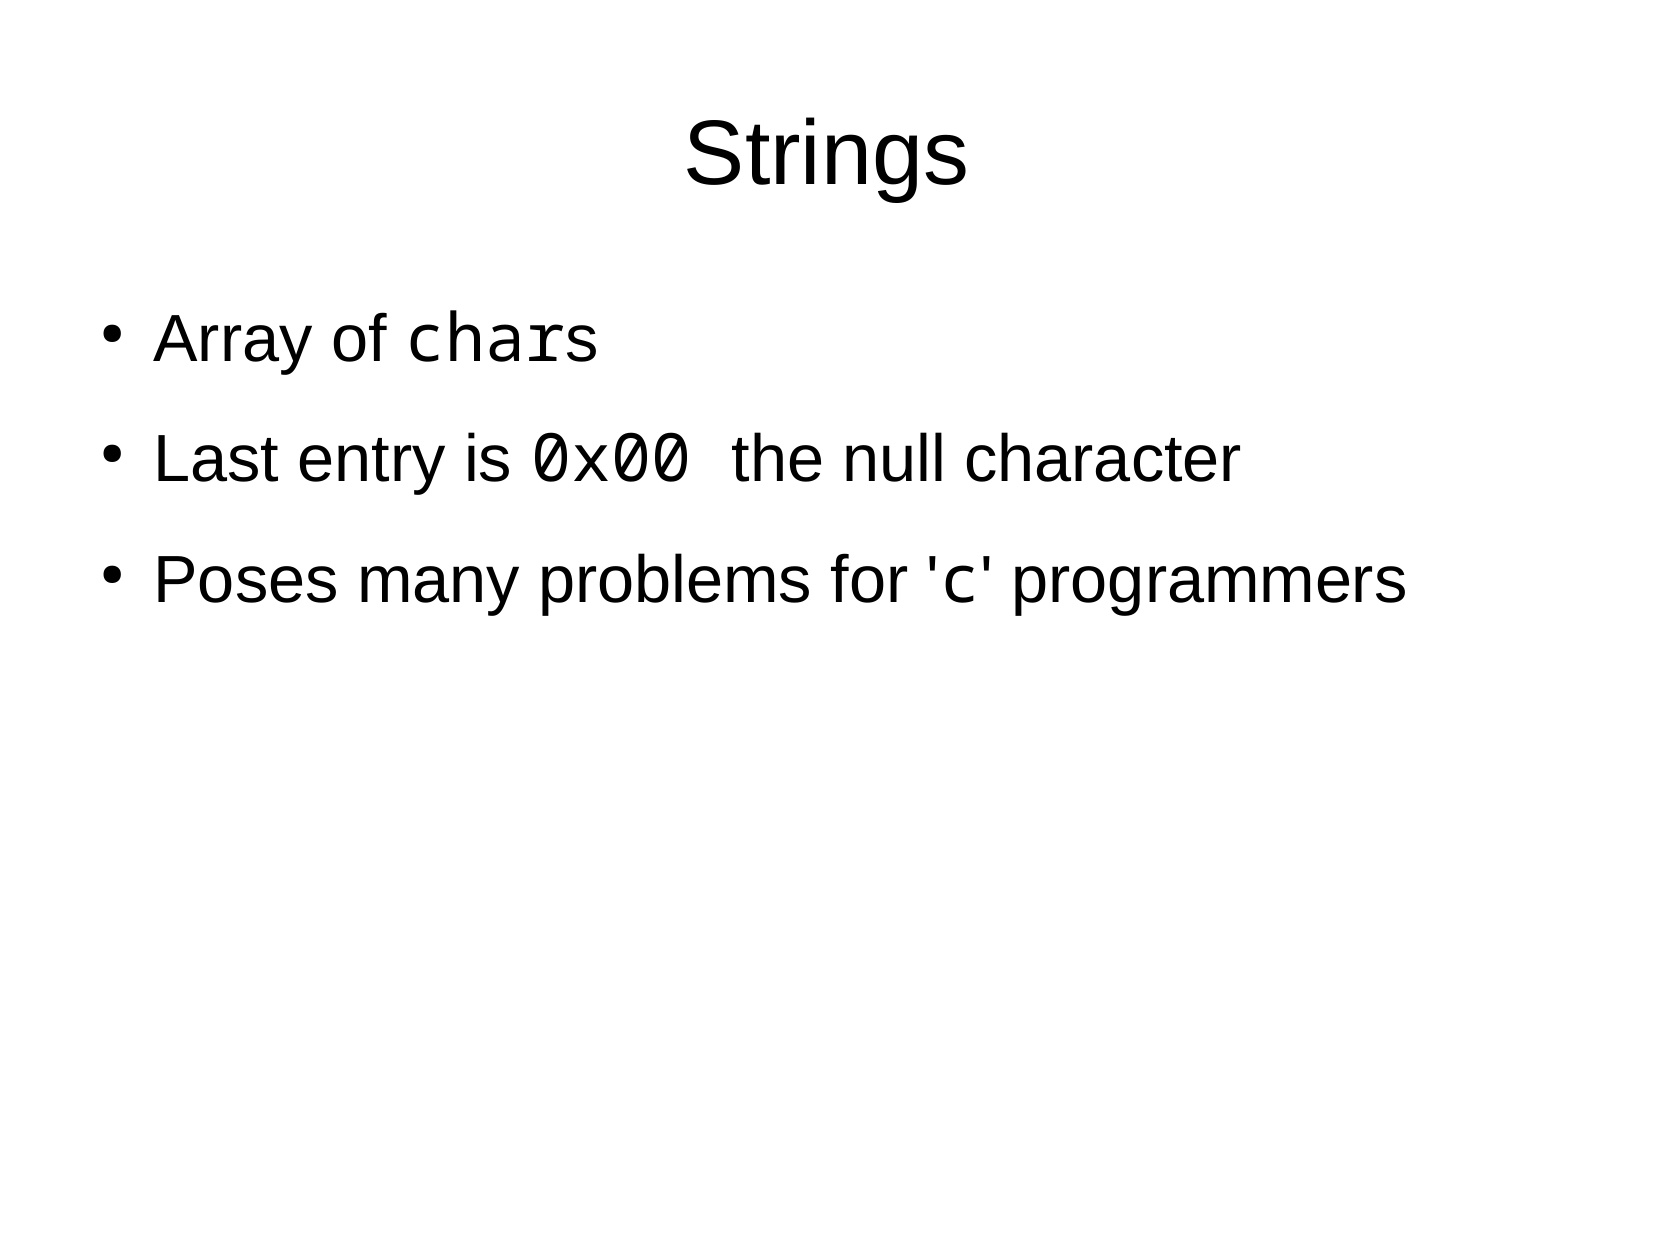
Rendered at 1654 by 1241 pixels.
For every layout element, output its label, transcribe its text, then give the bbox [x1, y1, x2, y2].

list Array of chars Last entry is 0x00 the null character Poses many problems for 'c' programmers [82, 290, 1571, 1010]
title Strings [82, 49, 1571, 257]
